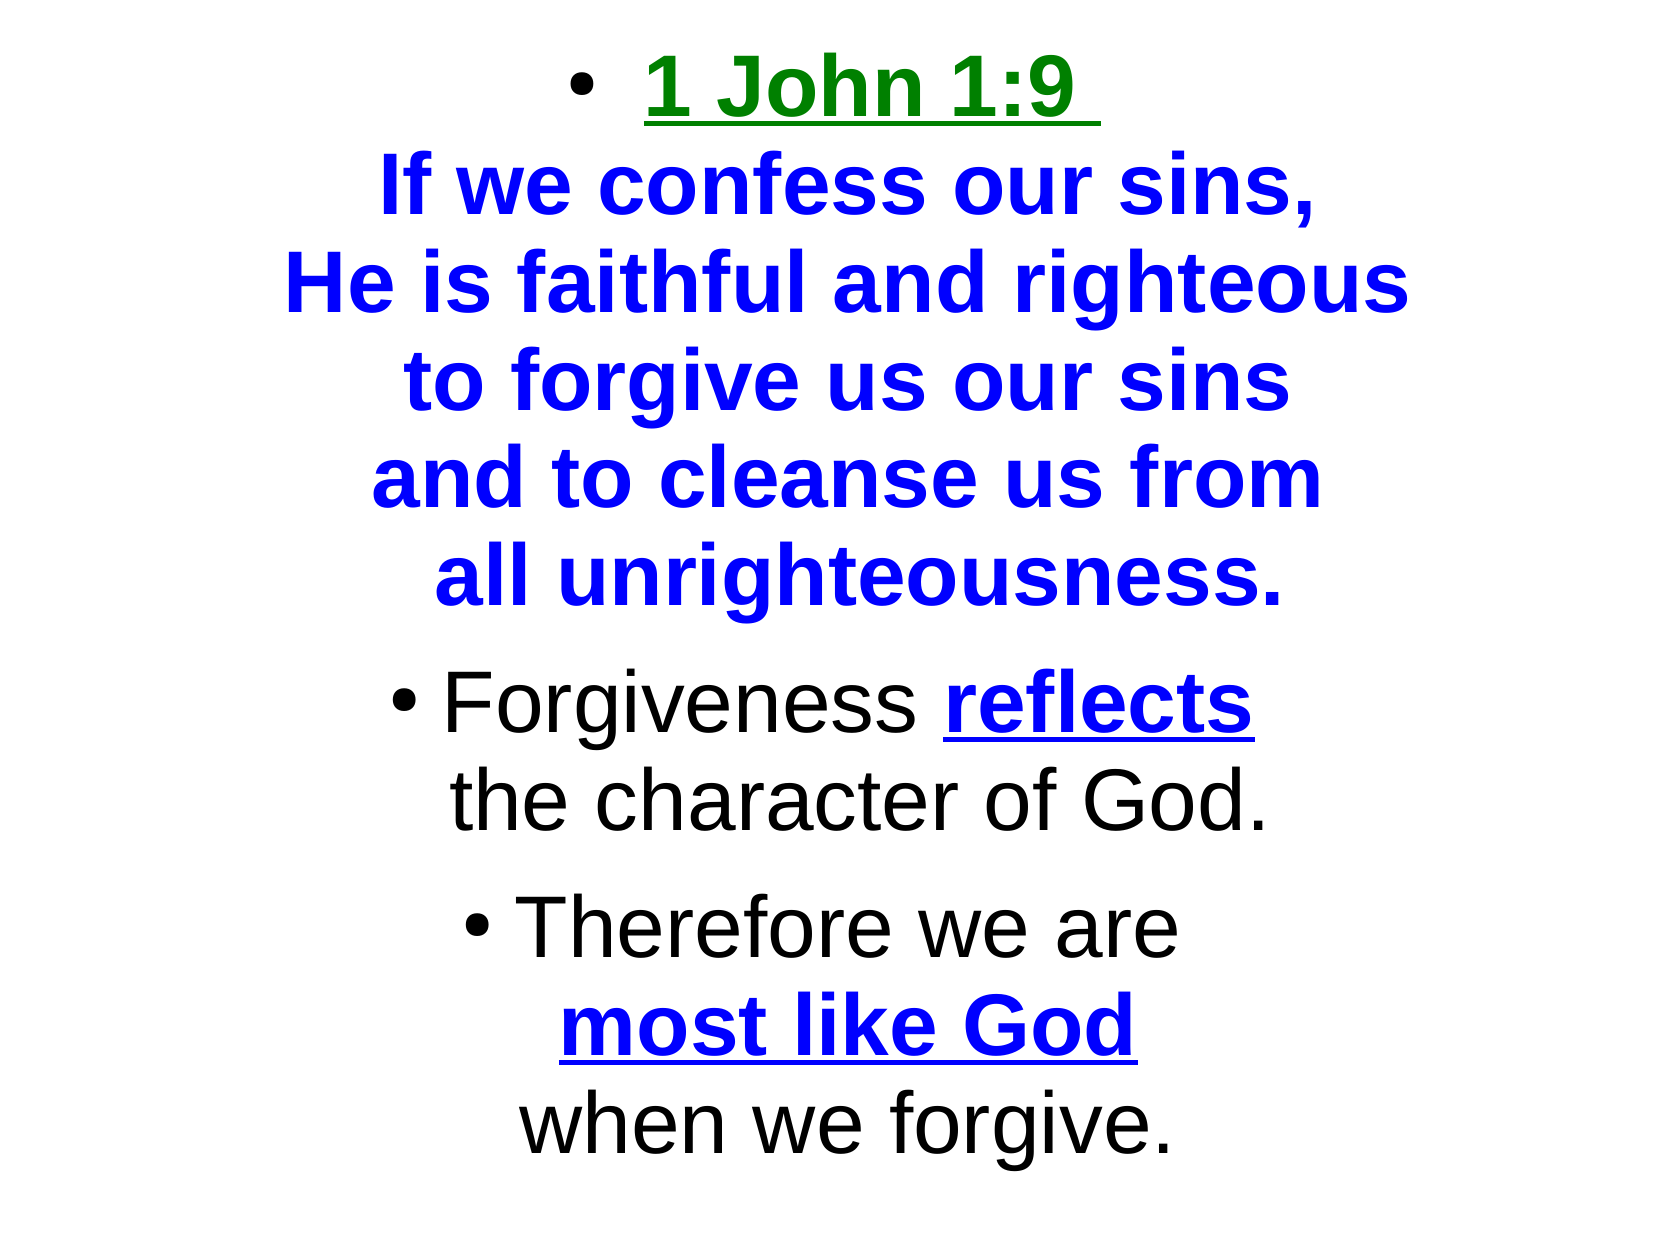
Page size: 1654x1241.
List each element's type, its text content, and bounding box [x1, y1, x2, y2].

list 1 John 1:9 If we confess our sins, He is faithful and righteous to forgive us our sins and to cleanse us from all unrighteousness. Forgiveness reflects the character of God. Therefore we are most like God when we forgive. [37, 37, 1613, 1201]
